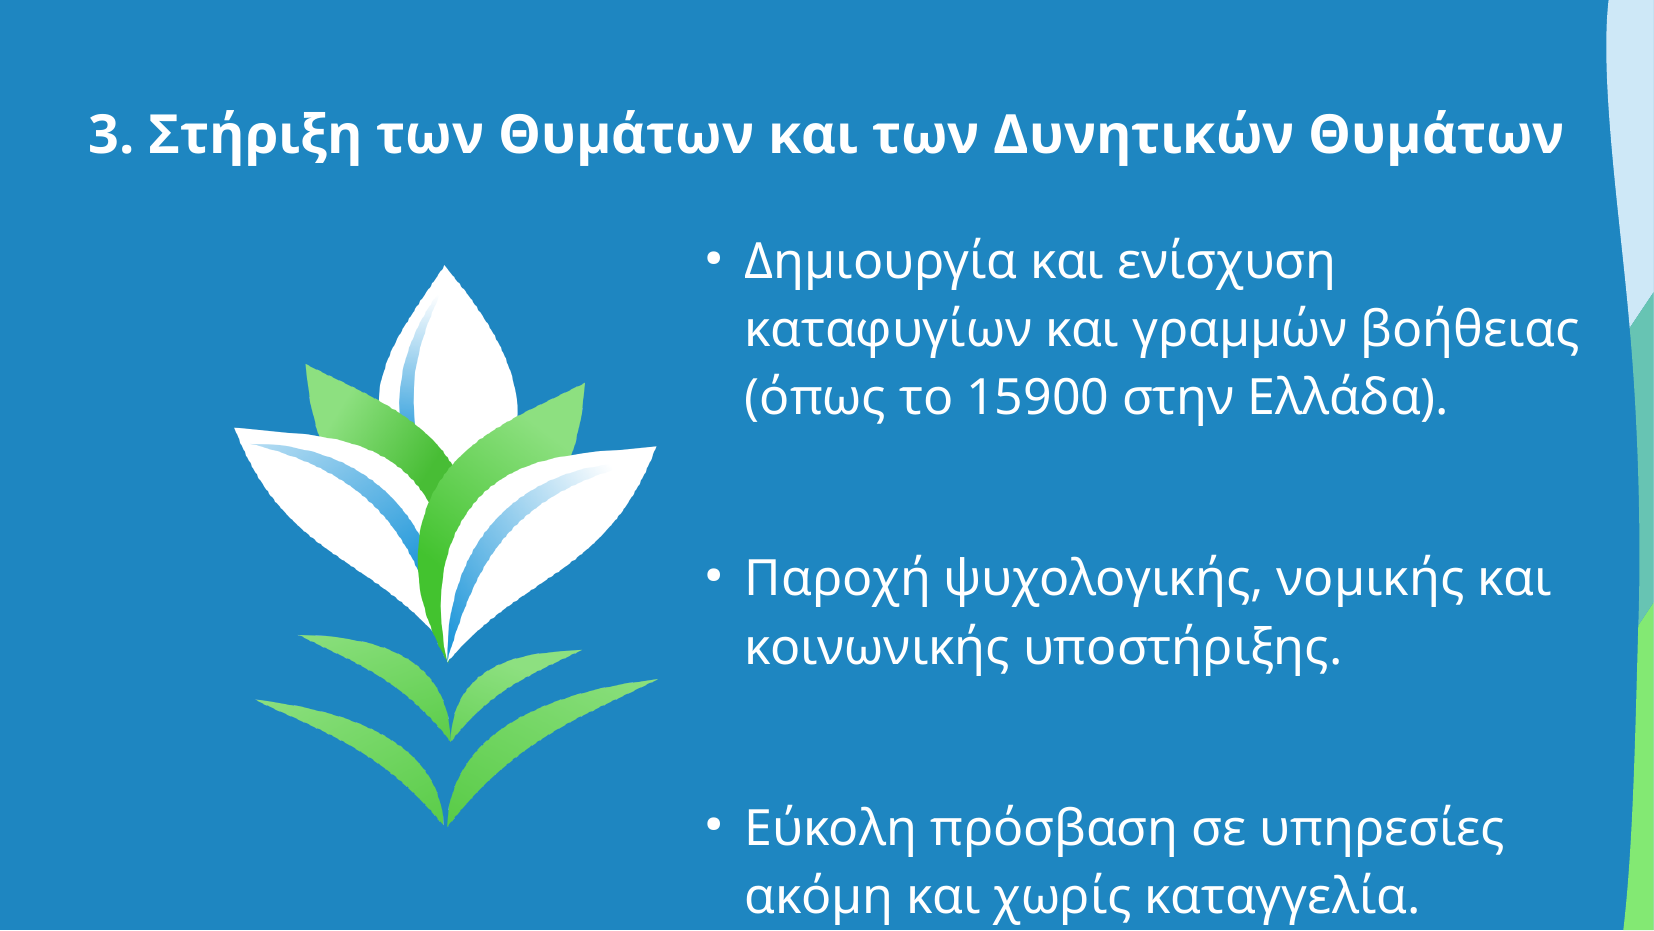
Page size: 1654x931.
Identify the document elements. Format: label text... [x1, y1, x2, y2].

picture [234, 265, 658, 827]
list Δημιουργία και ενίσχυση καταφυγίων και γραμμών βοήθειας (όπως το 15900 στην Ελλάδα). Παροχή ψυχολογικής, νομικής και κοινωνικής υποστήριξης. Εύκολη πρόσβαση σε υπηρεσίες ακόμη και χωρίς καταγγελία. [691, 225, 1628, 931]
title 3. Στήριξη των Θυμάτων και των Δυνητικών Θυμάτων [82, 59, 1571, 207]
